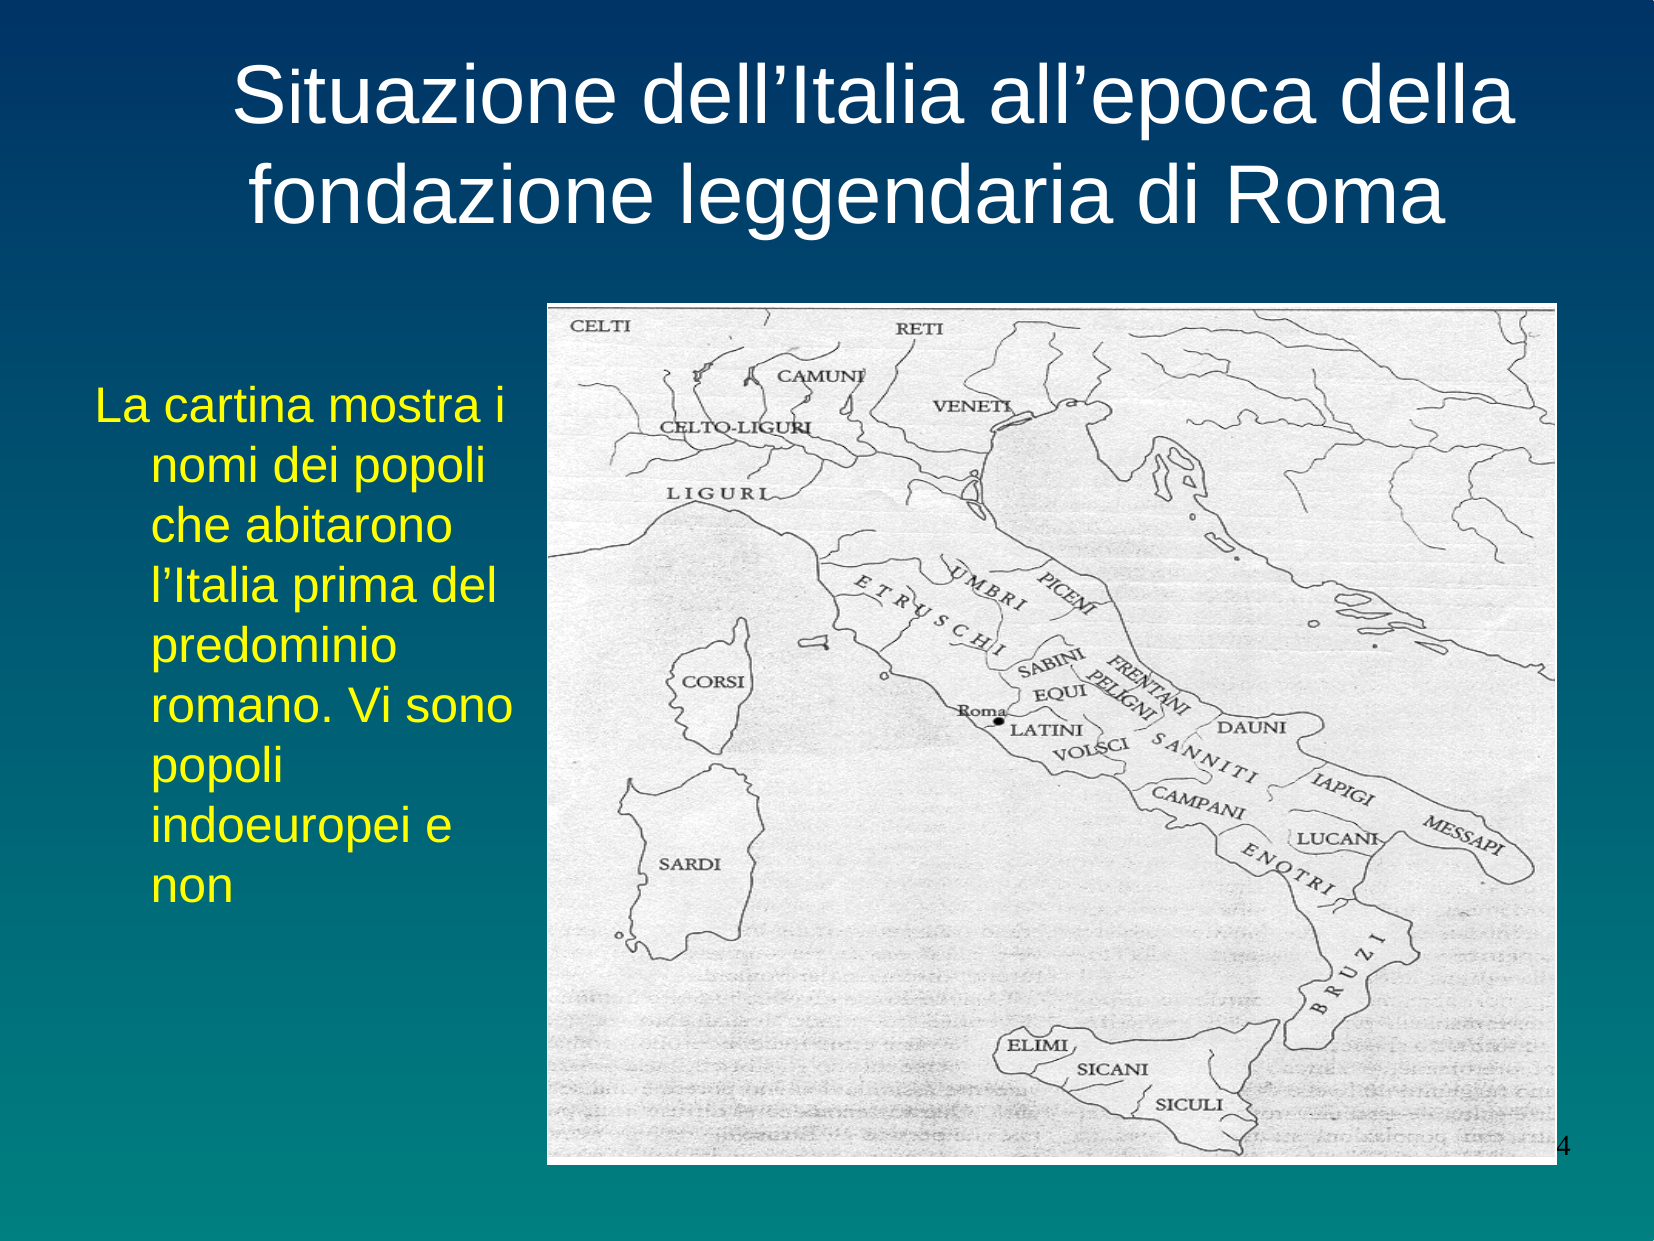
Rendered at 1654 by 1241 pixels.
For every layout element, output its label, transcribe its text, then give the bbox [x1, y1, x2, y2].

list La cartina mostra i nomi dei popoli che abitarono l’Italia prima del predominio romano. Vi sono popoli indoeuropei e non [79, 365, 562, 1044]
chart [546, 303, 1558, 1165]
title Situazione dell’Italia all’epoca della fondazione leggendaria di Roma [106, 10, 1613, 248]
